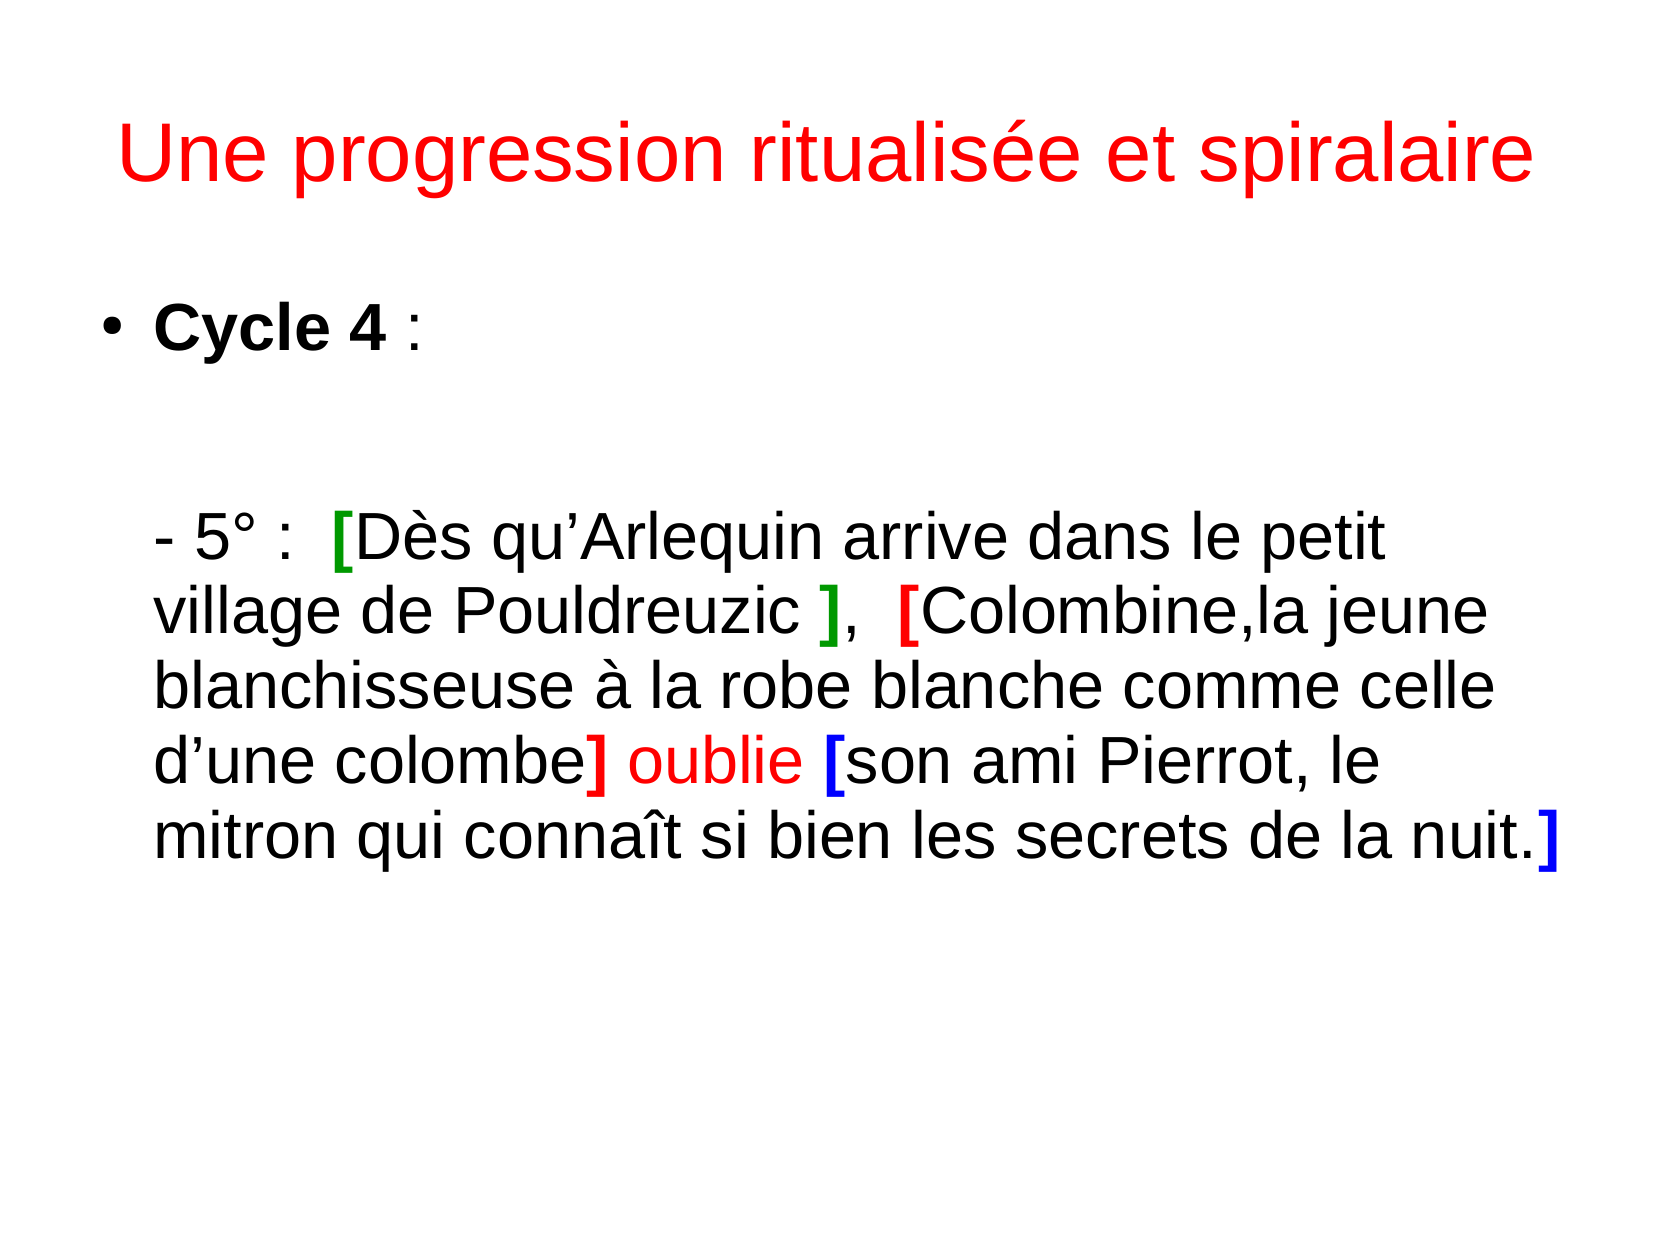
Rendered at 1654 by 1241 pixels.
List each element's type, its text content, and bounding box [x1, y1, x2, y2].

list Cycle 4 : - 5° : [Dès qu’Arlequin arrive dans le petit village de Pouldreuzic ], [Colombine,la jeune blanchisseuse à la robe blanche comme celle d’une colombe] oublie [son ami Pierrot, le mitron qui connaît si bien les secrets de la nuit.] [82, 290, 1571, 1010]
title Une progression ritualisée et spiralaire [82, 49, 1571, 257]
